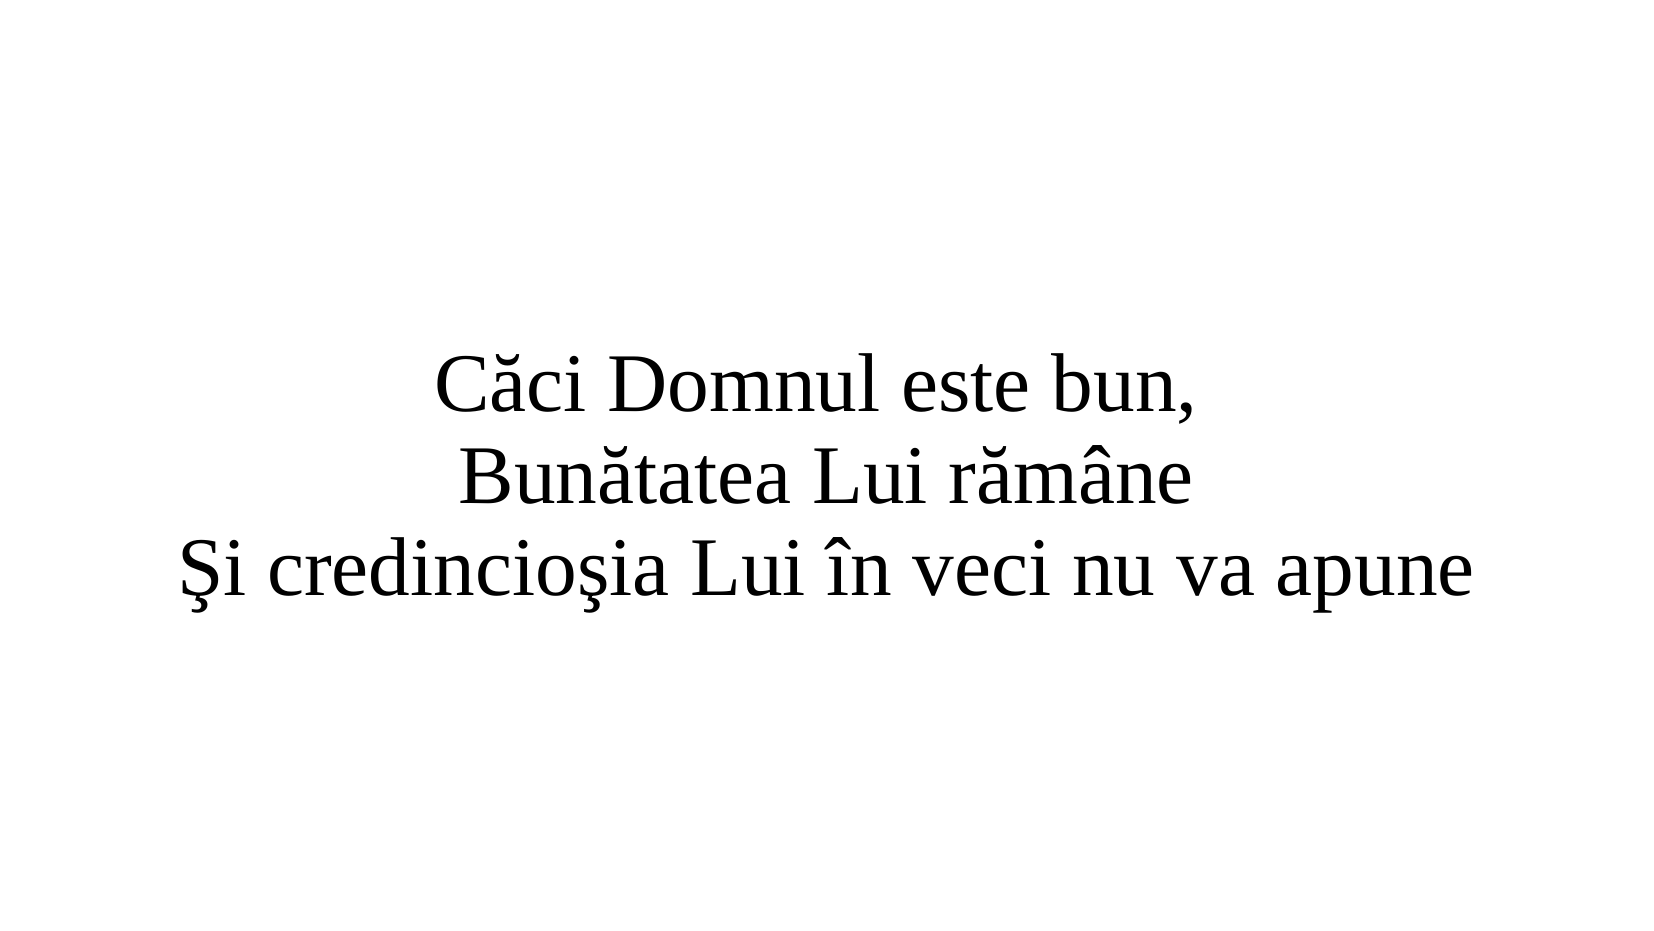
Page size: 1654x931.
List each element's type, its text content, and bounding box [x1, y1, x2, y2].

subtitle Căci Domnul este bun, Bunătatea Lui rămâne Şi credincioşia Lui în veci nu va apune [165, 205, 1489, 745]
